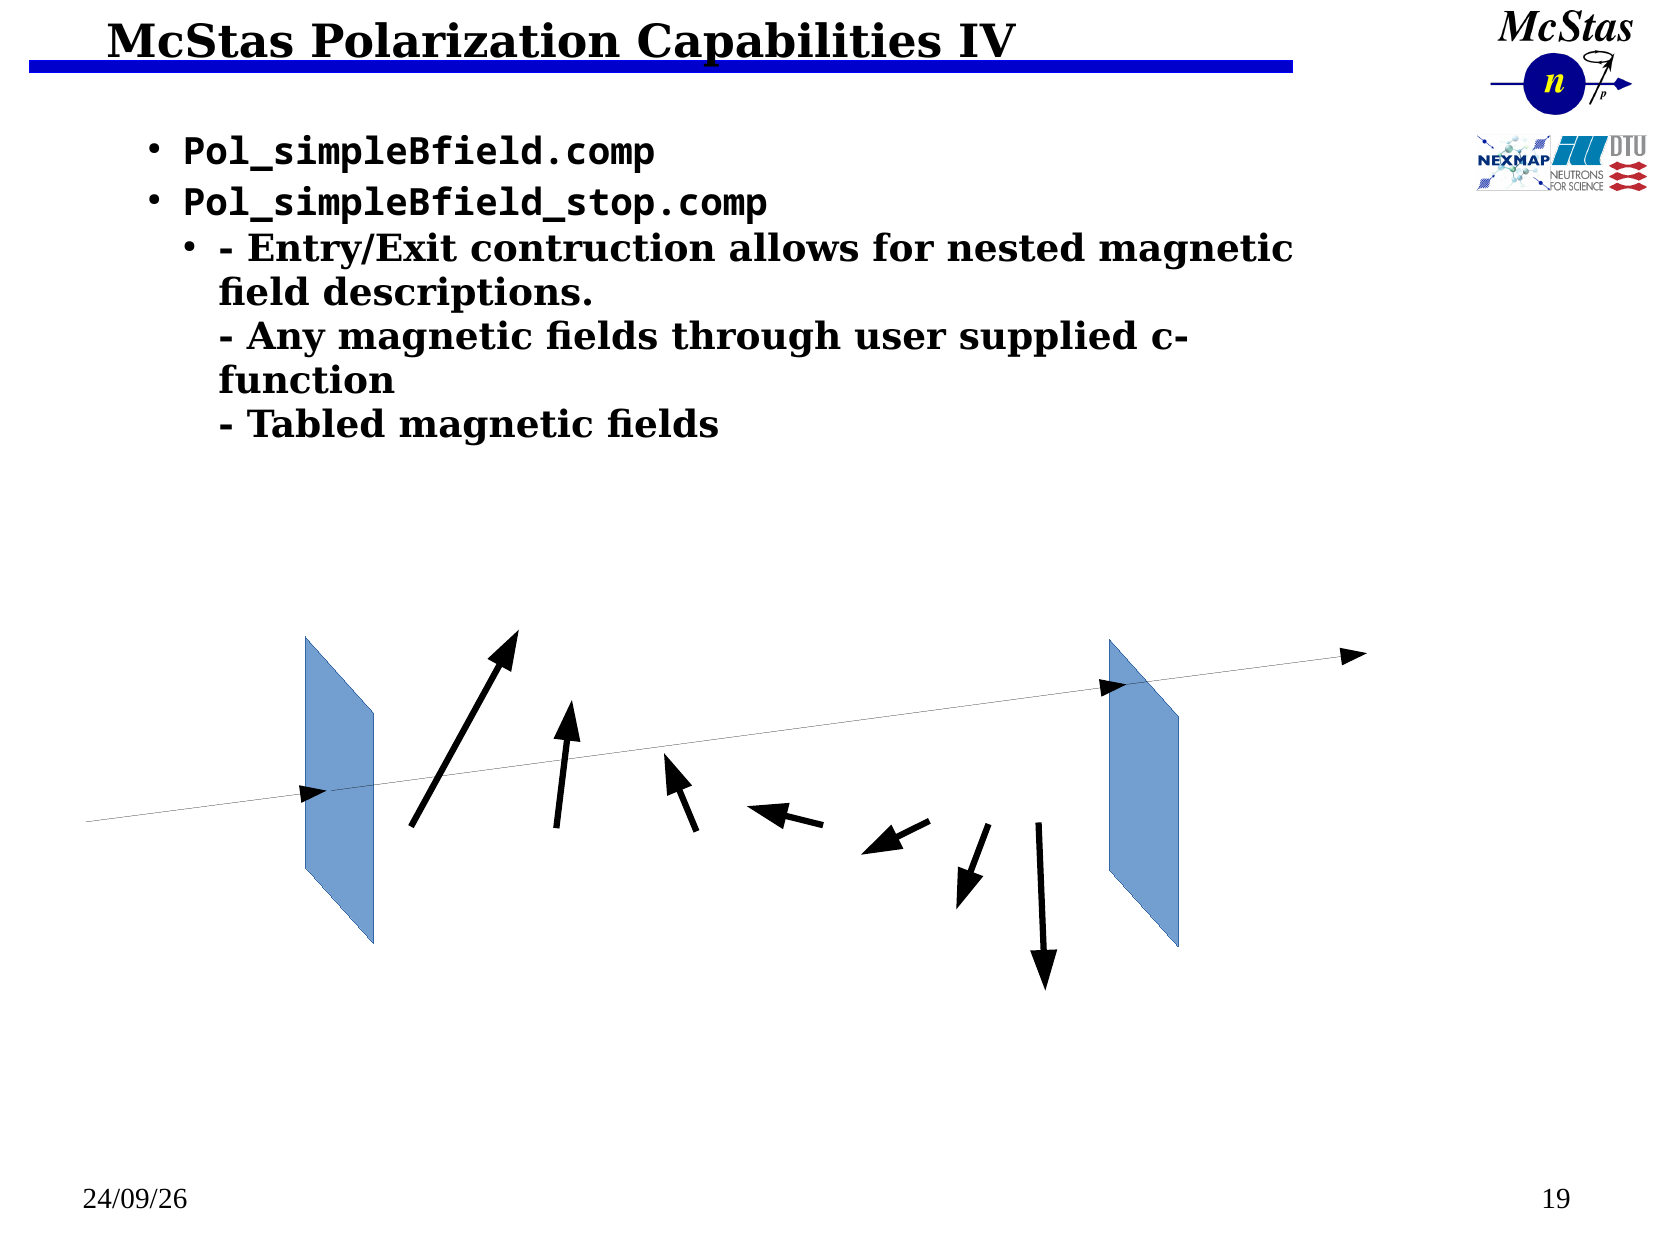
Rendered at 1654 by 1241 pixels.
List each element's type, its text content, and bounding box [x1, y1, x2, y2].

title McStas Polarization Capabilities IV [106, 11, 1489, 71]
picture [1476, 10, 1647, 191]
text_box [305, 636, 374, 944]
text_box Pol_simpleBfield.comp Pol_simpleBfield_stop.comp - Entry/Exit contruction allows for nested magnetic field descriptions. - Any magnetic fields through user supplied c-function - Tabled magnetic fields [132, 116, 1315, 454]
text_box [1109, 682, 1179, 947]
text_box [1109, 639, 1147, 684]
